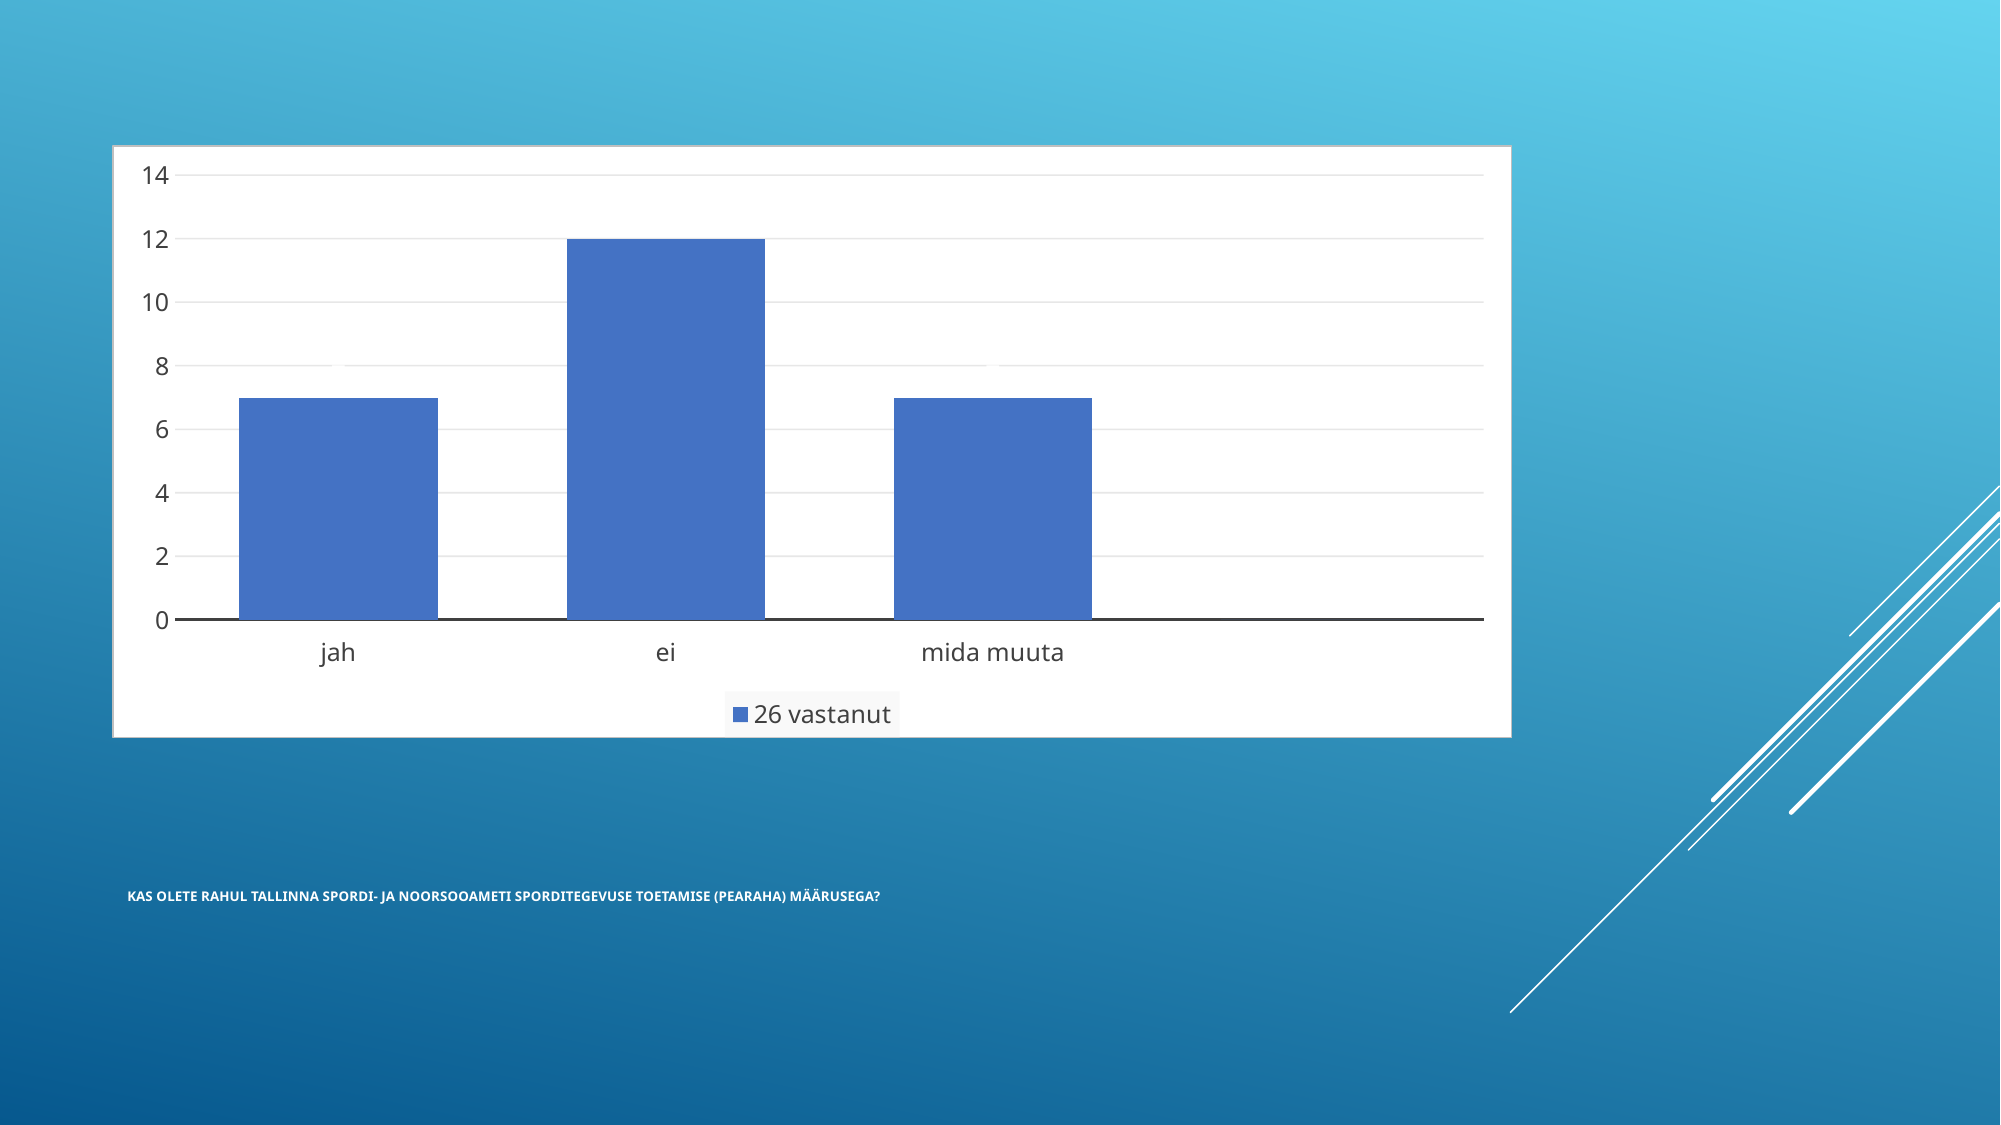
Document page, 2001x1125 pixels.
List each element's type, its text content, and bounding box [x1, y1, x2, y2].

chart [112, 145, 1513, 739]
title Kas olete rahul Tallinna Spordi- ja Noorsooameti sporditegevuse toetamise (pearaha) määrusega? [112, 739, 1513, 1125]
